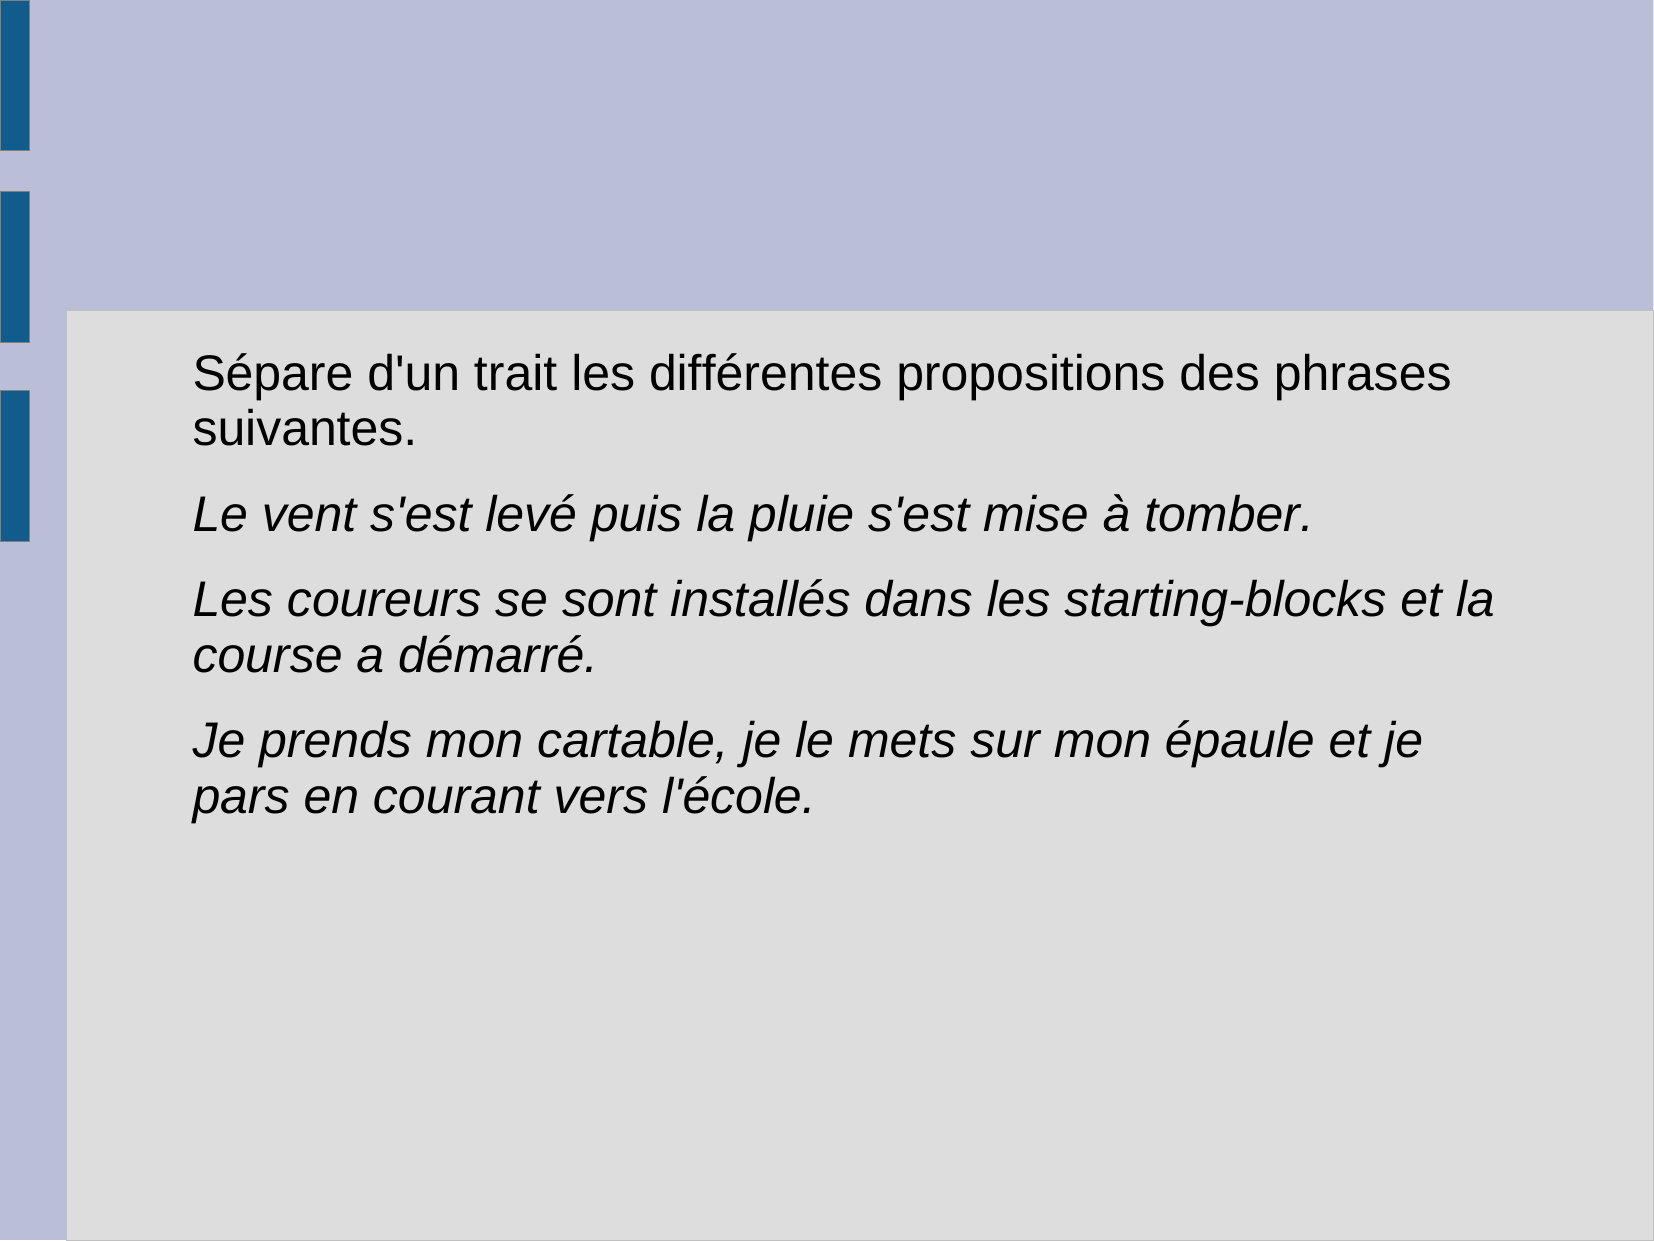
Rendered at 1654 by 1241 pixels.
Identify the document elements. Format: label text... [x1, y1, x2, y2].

list Sépare d'un trait les différentes propositions des phrases suivantes. Le vent s'est levé puis la pluie s'est mise à tomber. Les coureurs se sont installés dans les starting-blocks et la course a démarré. Je prends mon cartable, je le mets sur mon épaule et je pars en courant vers l'école. [121, 344, 1534, 1127]
